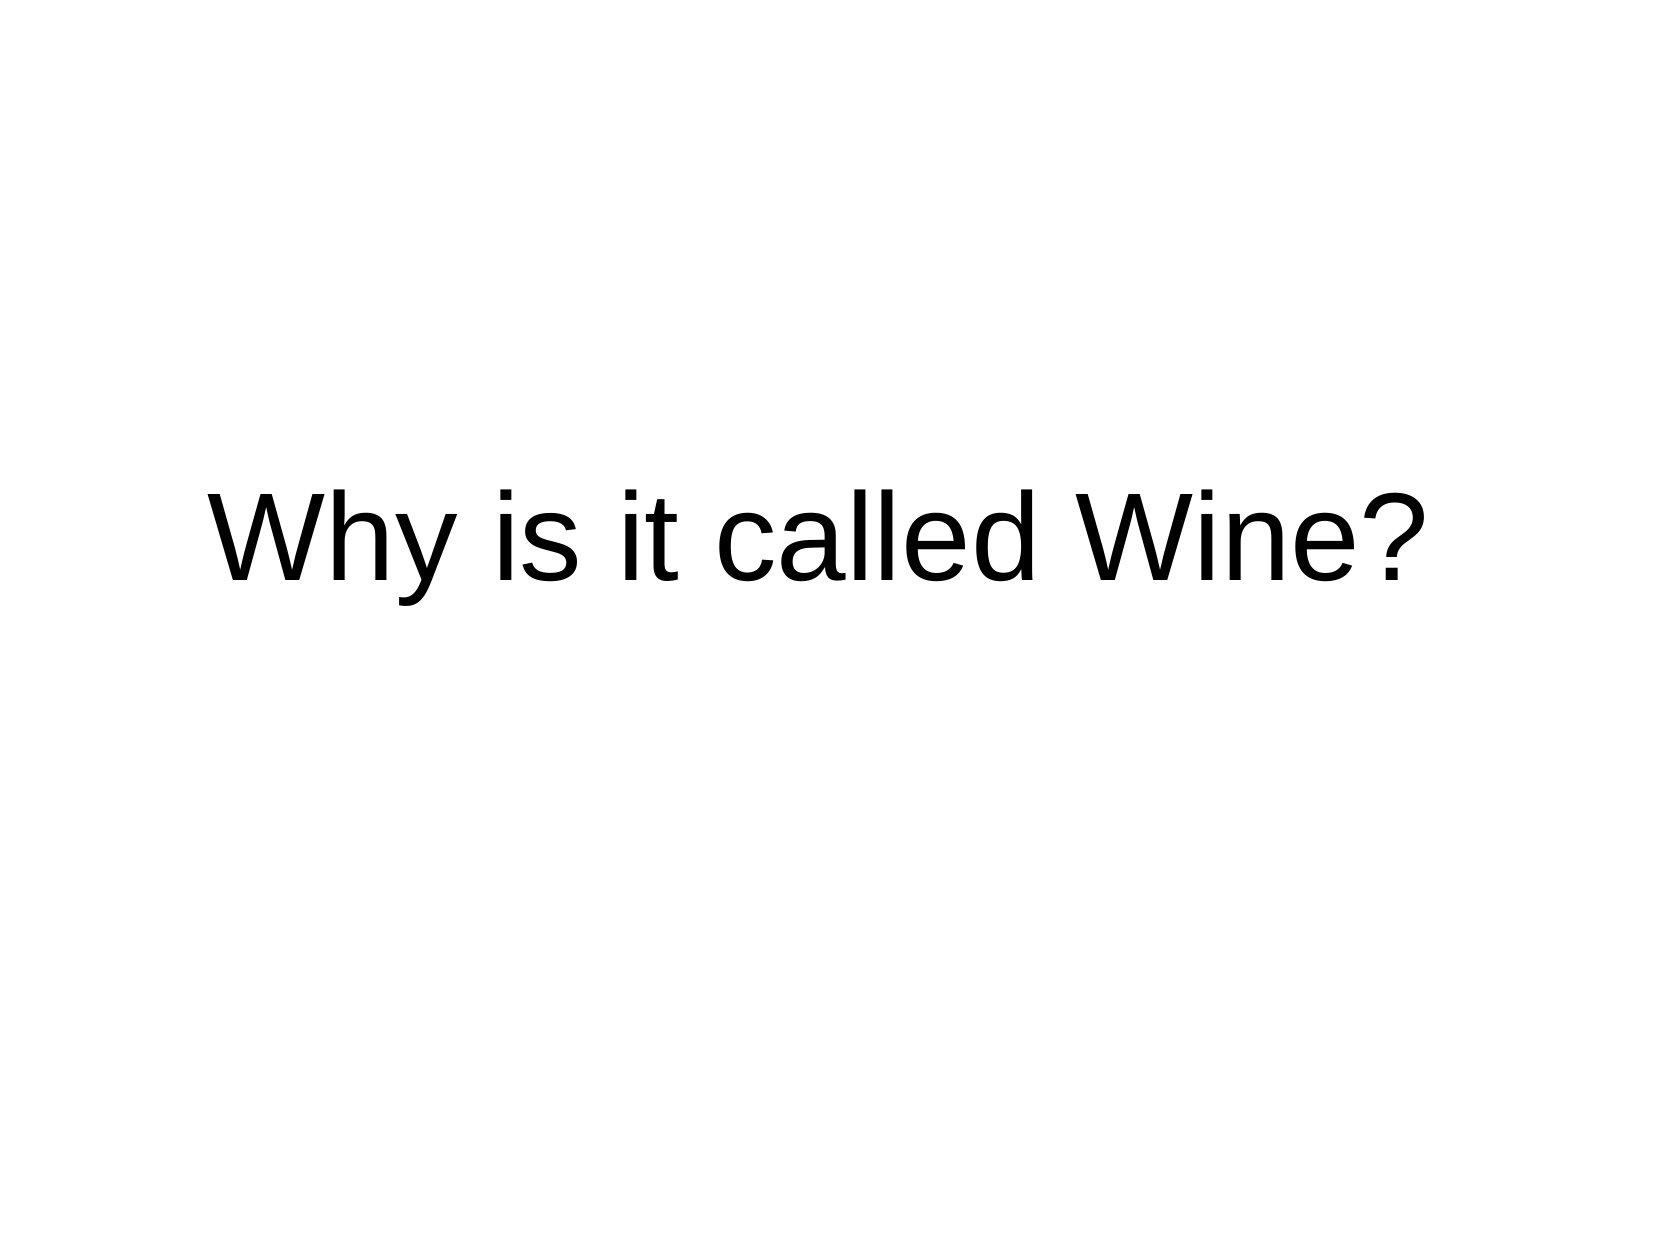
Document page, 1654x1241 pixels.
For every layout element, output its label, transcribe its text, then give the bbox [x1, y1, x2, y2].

title Why is it called Wine? [75, 445, 1563, 638]
